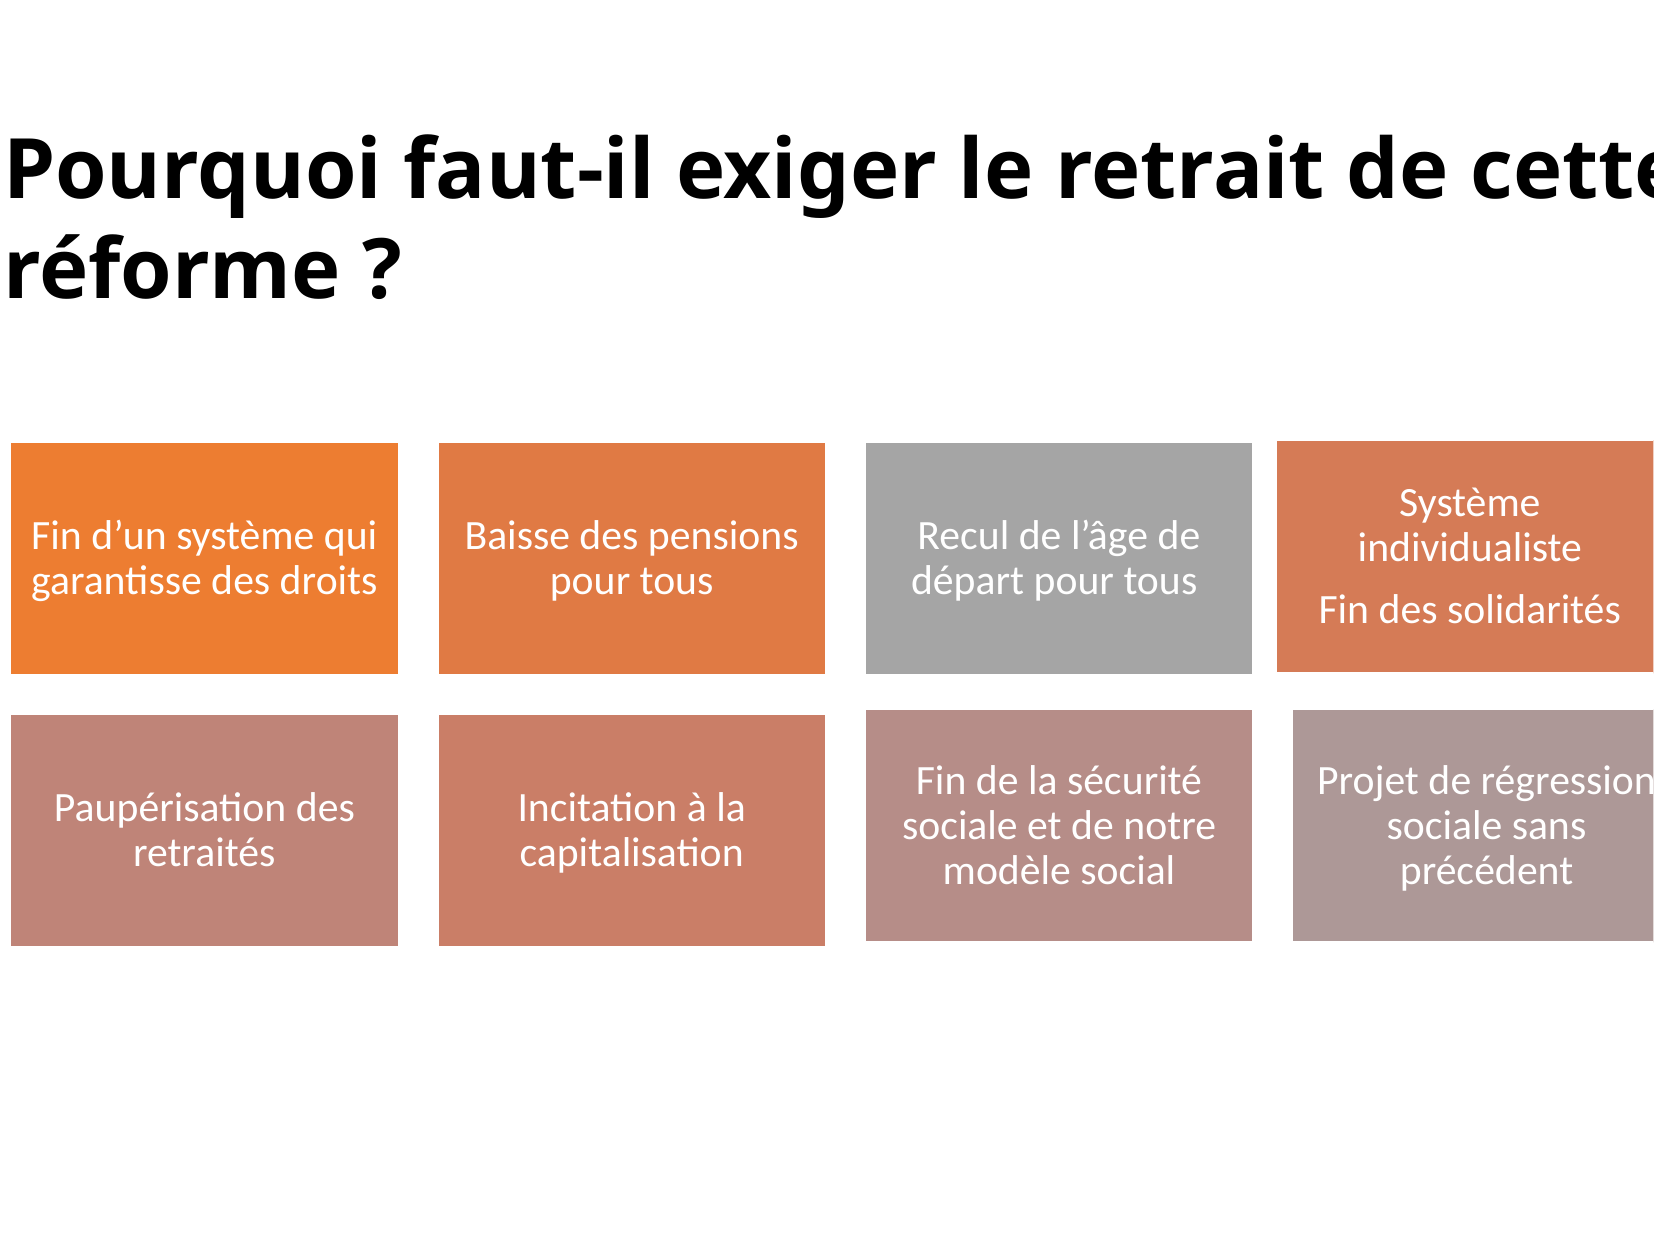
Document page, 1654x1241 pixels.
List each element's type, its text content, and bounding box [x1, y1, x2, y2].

text_box Fin d’un système qui garantisse des droits [10, 442, 399, 676]
text_box Système individualiste Fin des solidarités [1275, 440, 1654, 674]
text_box Incitation à la capitalisation [437, 714, 827, 948]
title Pourquoi faut-il exiger le retrait de cette réforme ? [0, 106, 1654, 324]
text_box Paupérisation des retraités [10, 714, 399, 948]
text_box Recul de l’âge de départ pour tous [864, 442, 1254, 676]
text_box Baisse des pensions pour tous [437, 442, 827, 676]
text_box Fin de la sécurité sociale et de notre modèle social [864, 709, 1254, 943]
text_box Projet de régression sociale sans précédent [1292, 709, 1654, 943]
